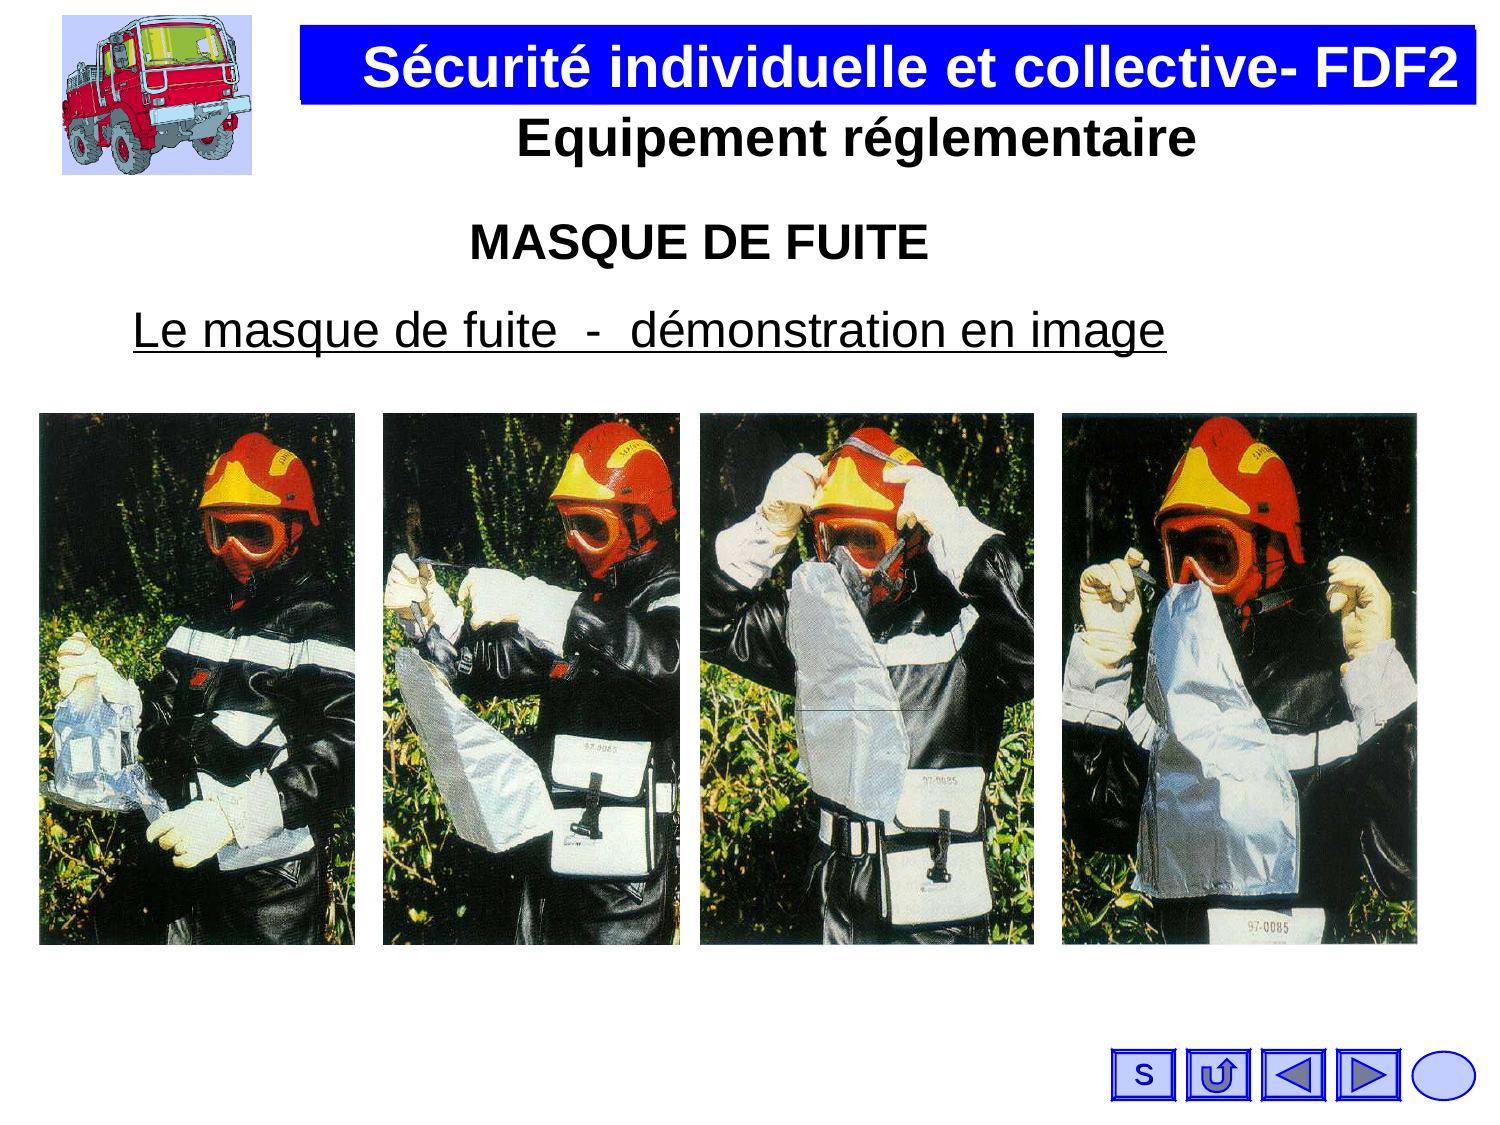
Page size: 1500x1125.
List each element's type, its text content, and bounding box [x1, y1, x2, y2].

text_box Sécurité individuelle et collective- FDF2 [301, 29, 1477, 105]
picture [1062, 413, 1418, 945]
text_box Le masque de fuite - démonstration en image [118, 295, 1329, 384]
picture [39, 413, 355, 945]
text_box [1412, 1051, 1476, 1101]
text_box MASQUE DE FUITE [413, 206, 987, 289]
text_box Equipement réglementaire [502, 100, 1214, 178]
picture [700, 413, 1034, 945]
picture [383, 413, 680, 945]
